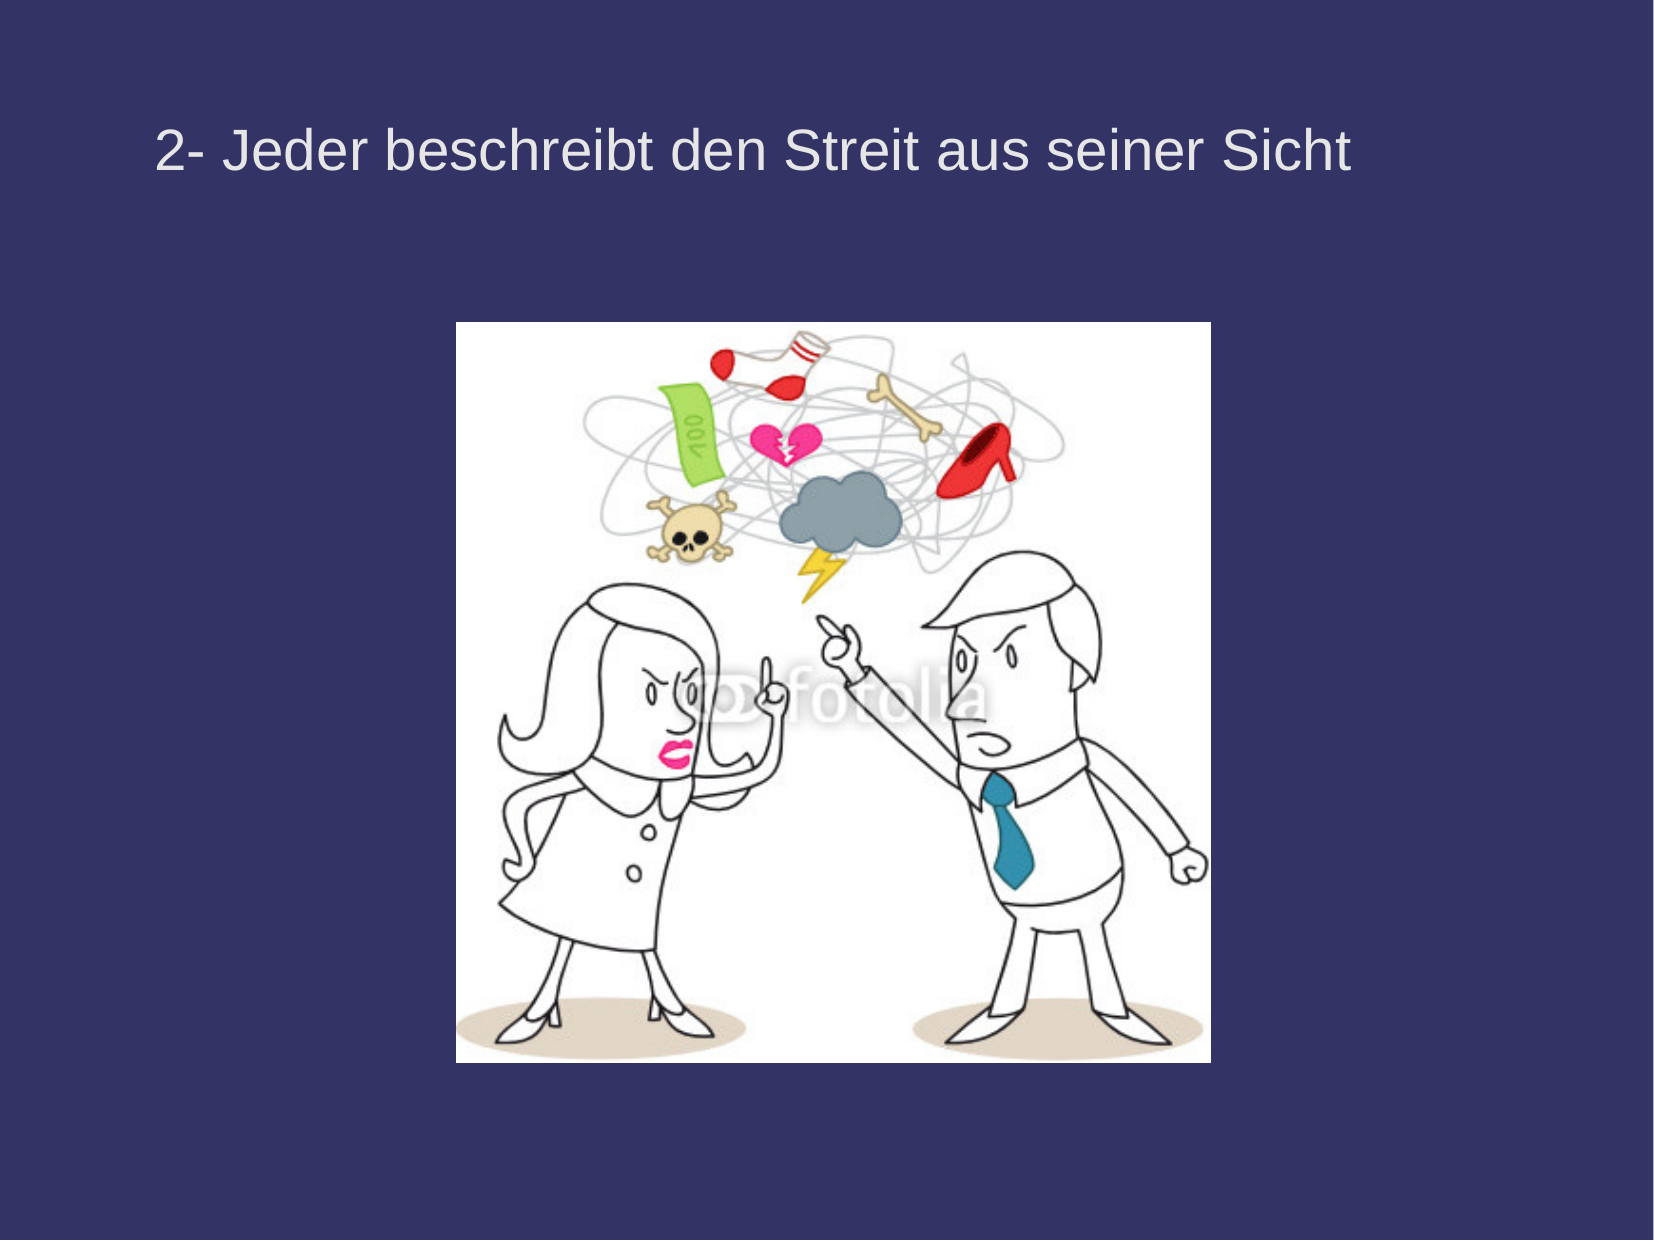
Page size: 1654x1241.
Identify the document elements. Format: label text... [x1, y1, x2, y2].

list 2- Jeder beschreibt den Streit aus seiner Sicht [115, 118, 1506, 900]
picture [456, 322, 1211, 1063]
